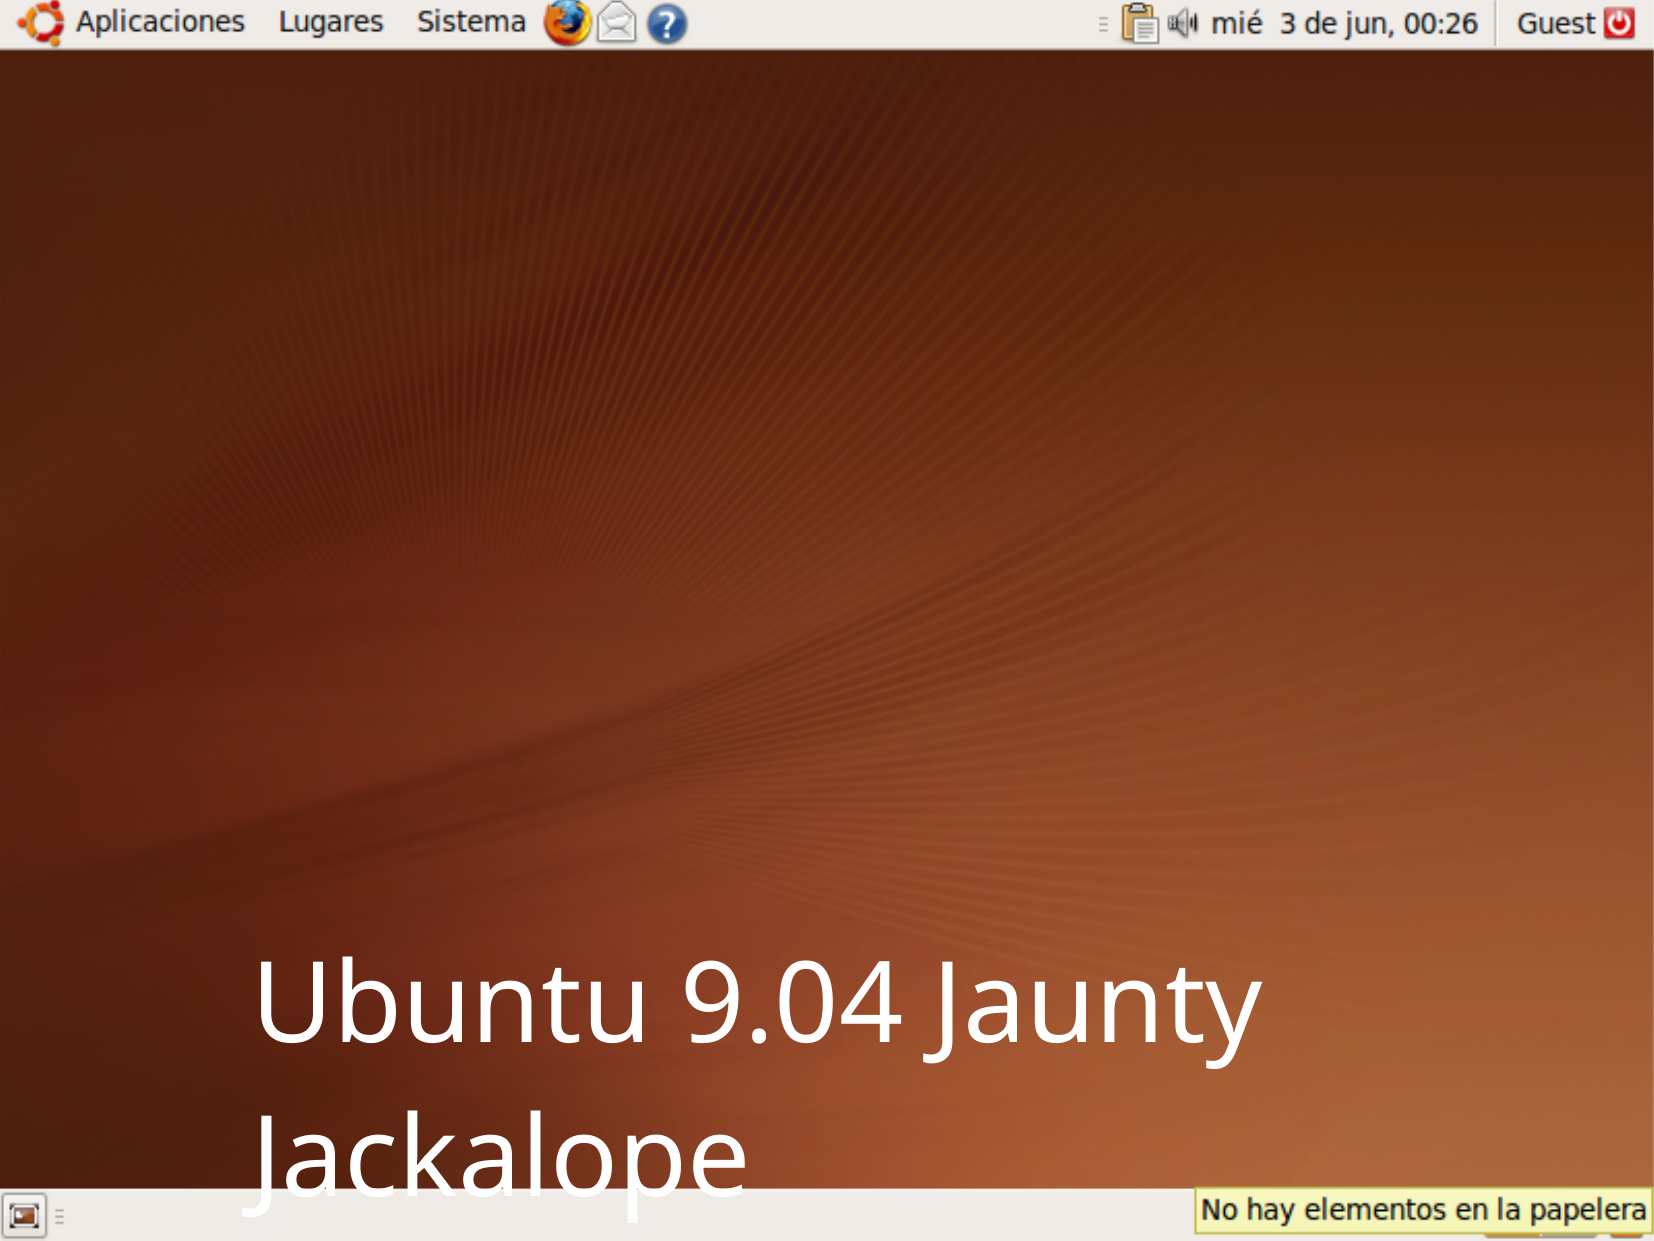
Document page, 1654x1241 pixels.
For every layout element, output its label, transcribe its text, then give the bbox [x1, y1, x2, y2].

picture [0, 0, 1654, 1241]
text_box Ubuntu 9.04 Jaunty Jackalope [236, 915, 1625, 1063]
